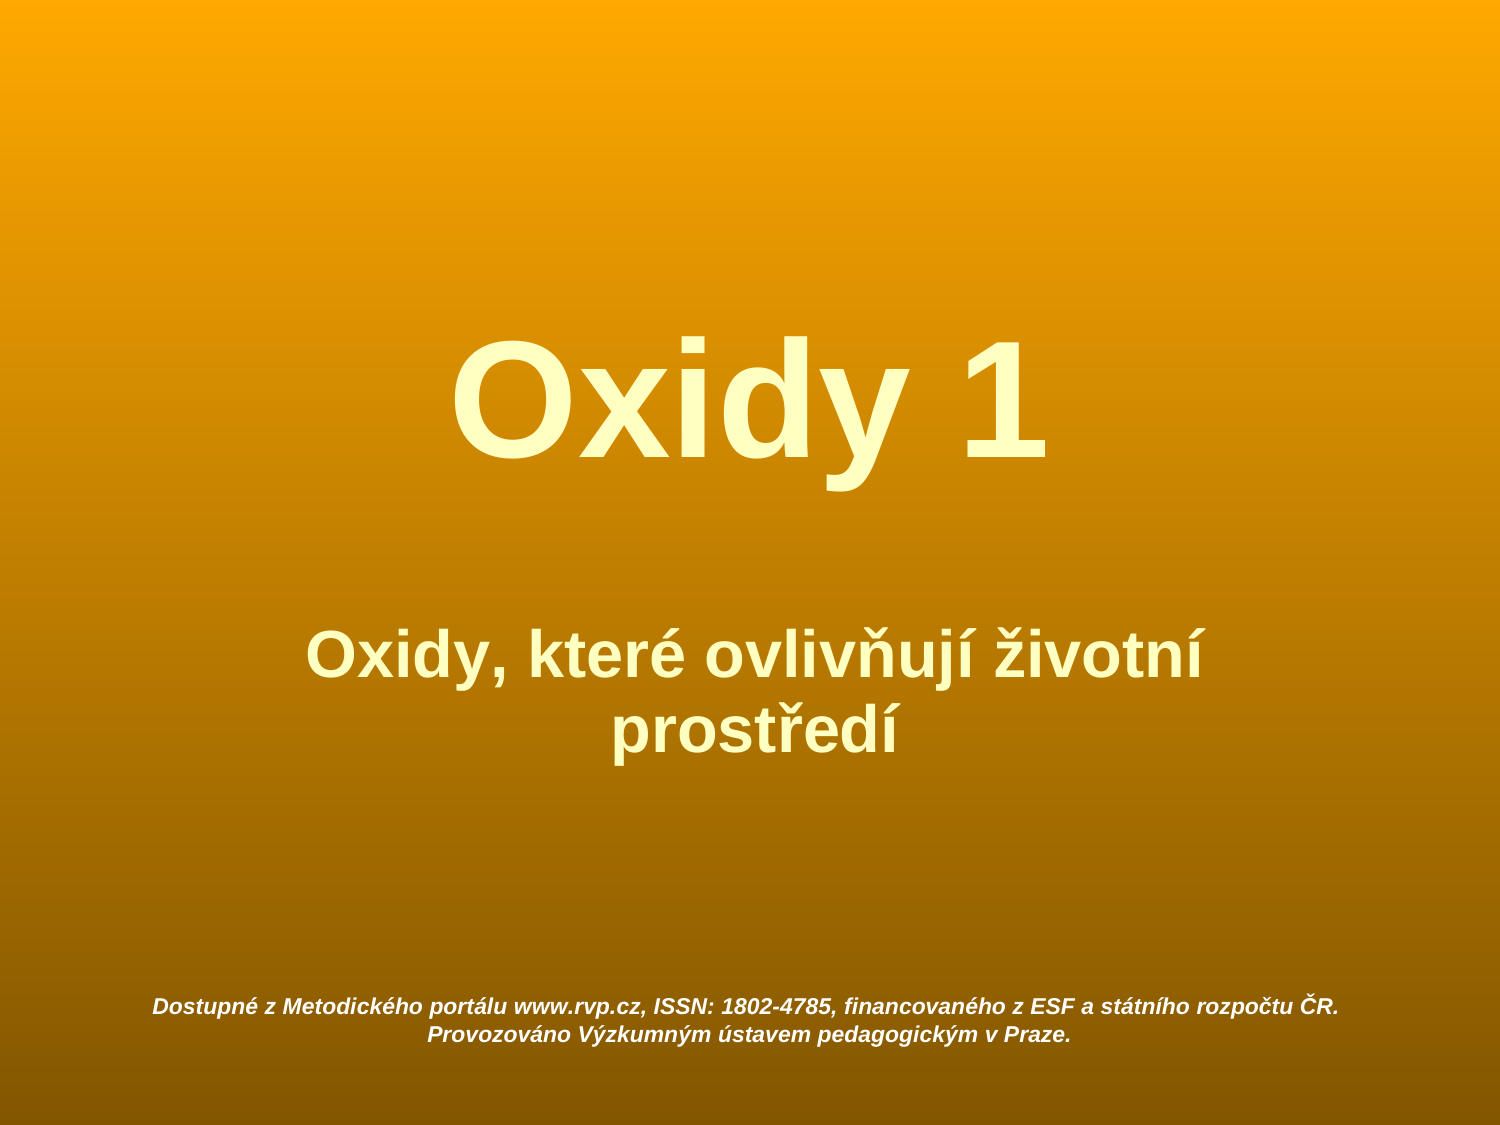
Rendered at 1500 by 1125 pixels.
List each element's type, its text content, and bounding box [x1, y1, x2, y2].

title Oxidy 1 [112, 278, 1388, 521]
text_box Dostupné z Metodického portálu www.rvp.cz, ISSN: 1802-4785, financovaného z ESF a státního rozpočtu ČR. Provozováno Výzkumným ústavem pedagogickým v Praze. [93, 984, 1406, 1055]
text_box Oxidy, které ovlivňují životní prostředí [230, 609, 1281, 799]
